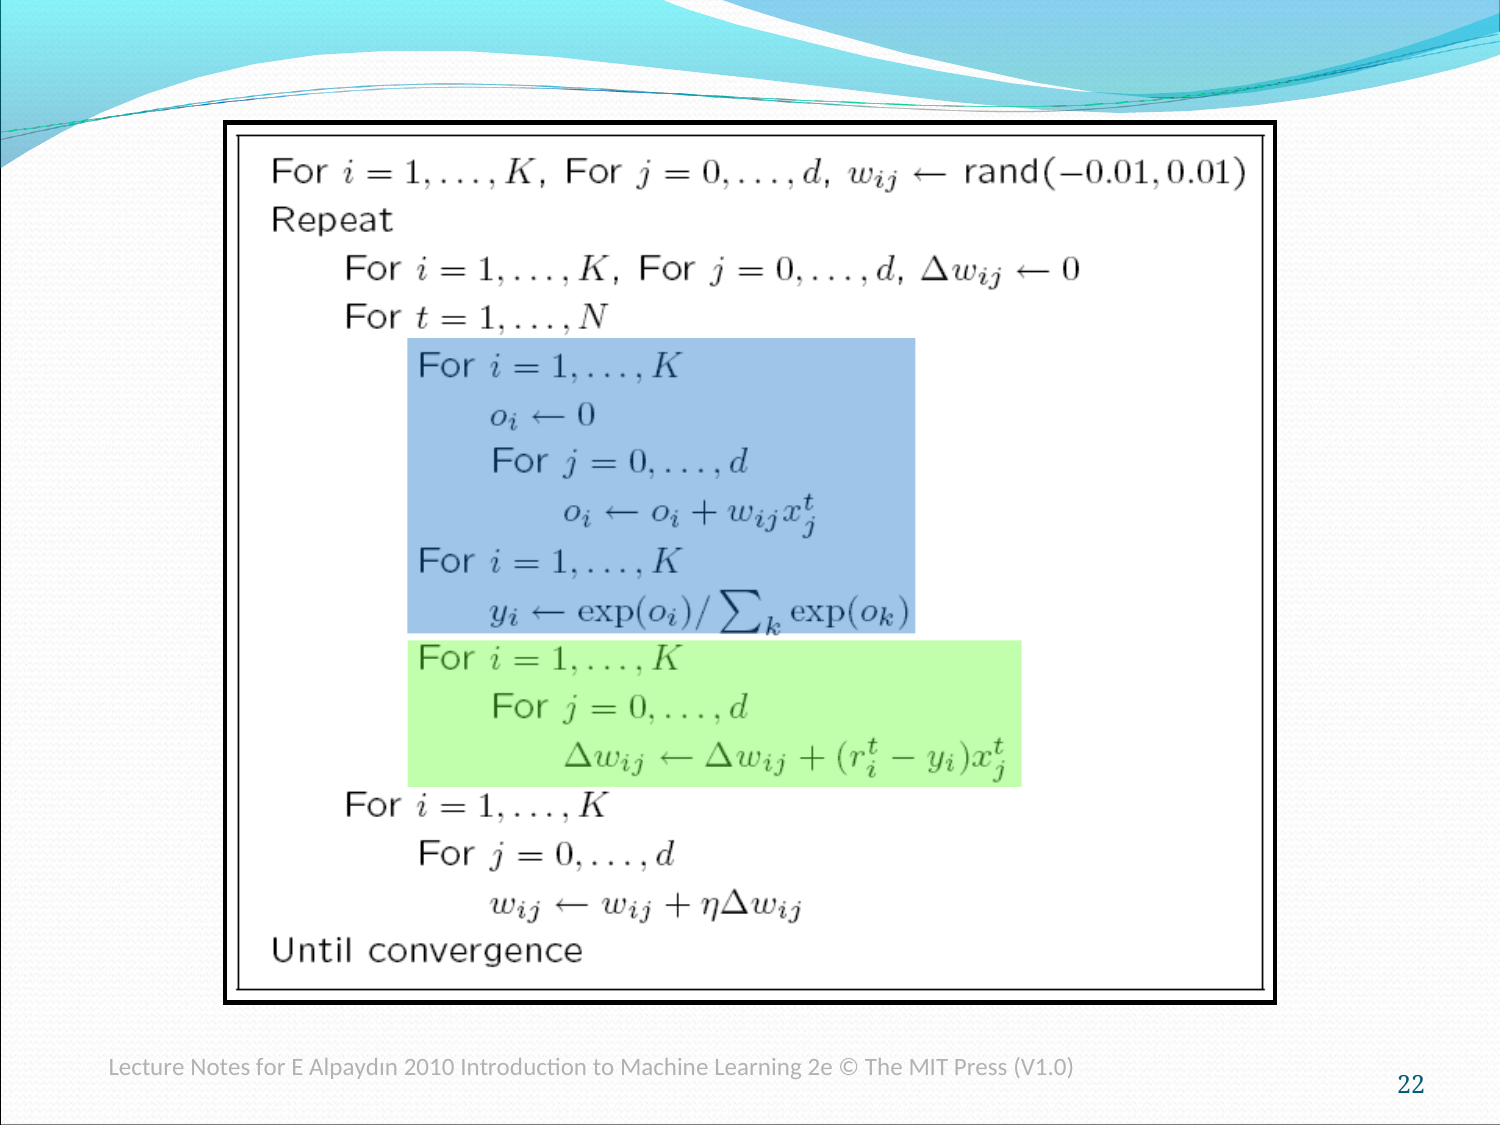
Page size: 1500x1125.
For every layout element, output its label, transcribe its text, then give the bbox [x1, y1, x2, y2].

text_box [407, 338, 916, 634]
text_box Lecture Notes for E Alpaydın 2010 Introduction to Machine Learning 2e © The MIT Press (V1.0) [93, 1042, 1254, 1103]
picture [0, 0, 1500, 1125]
text_box [407, 640, 1022, 787]
text_box <number> [1299, 1042, 1426, 1103]
